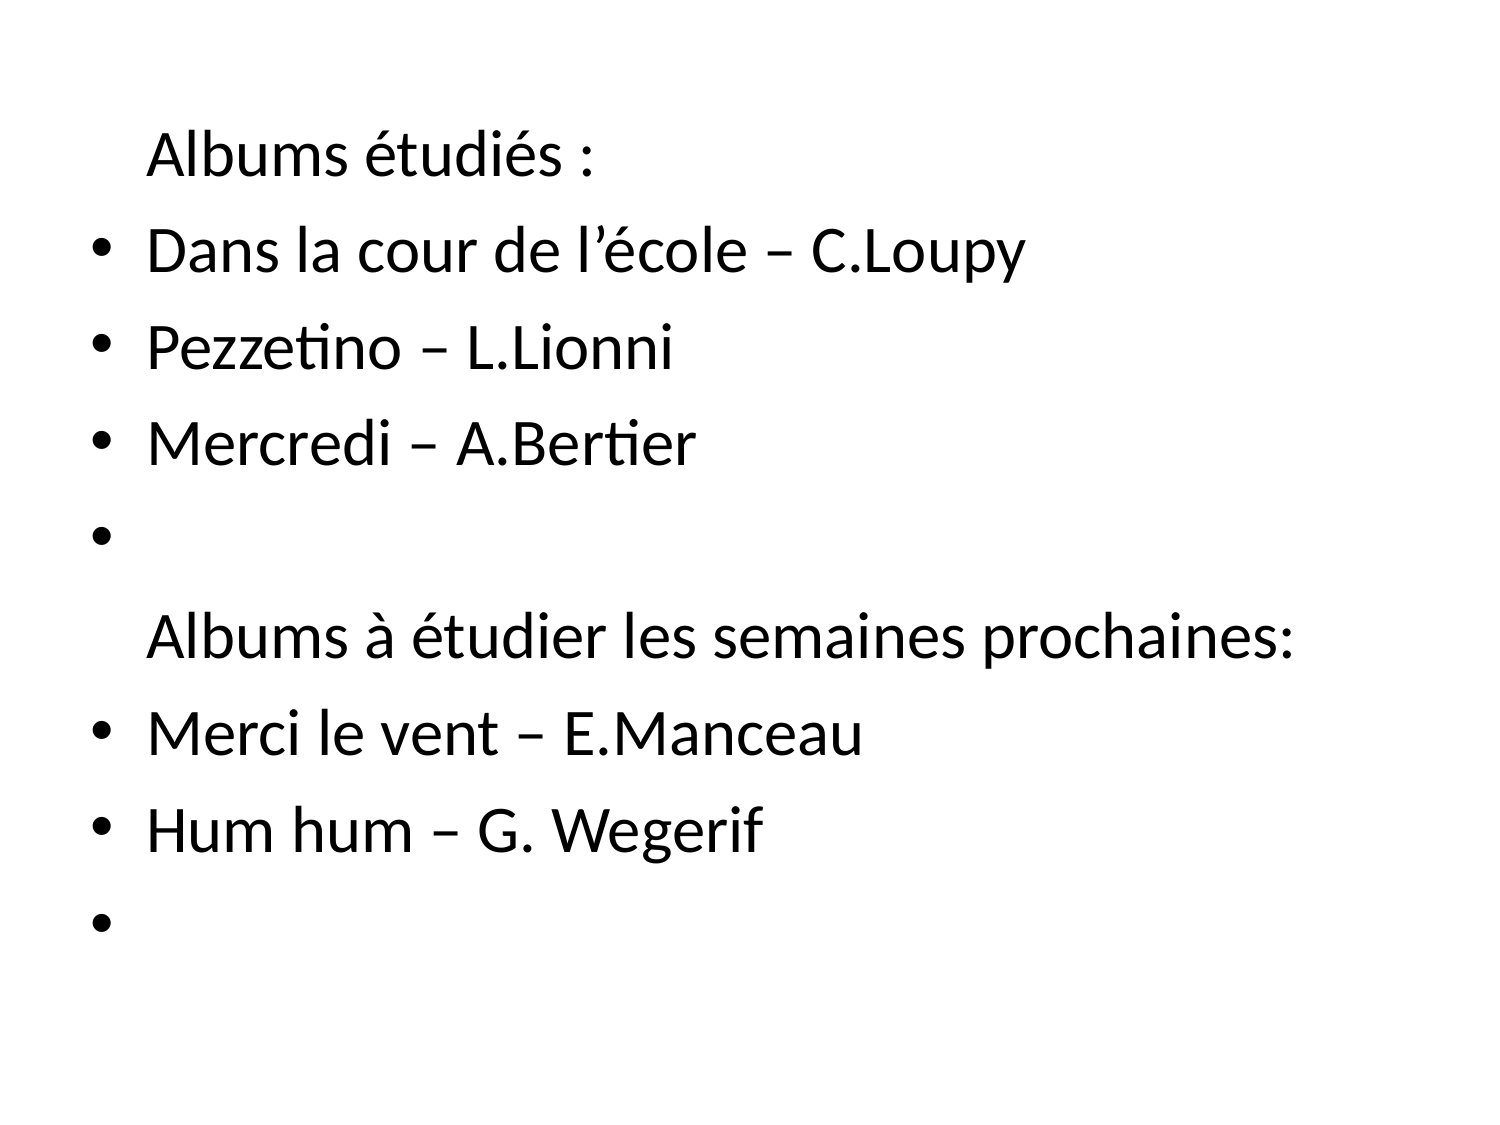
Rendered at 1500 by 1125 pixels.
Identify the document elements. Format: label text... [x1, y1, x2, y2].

list Albums étudiés : Dans la cour de l’école – C.Loupy Pezzetino – L.Lionni Mercredi – A.Bertier Albums à étudier les semaines prochaines: Merci le vent – E.Manceau Hum hum – G. Wegerif [75, 101, 1426, 1005]
